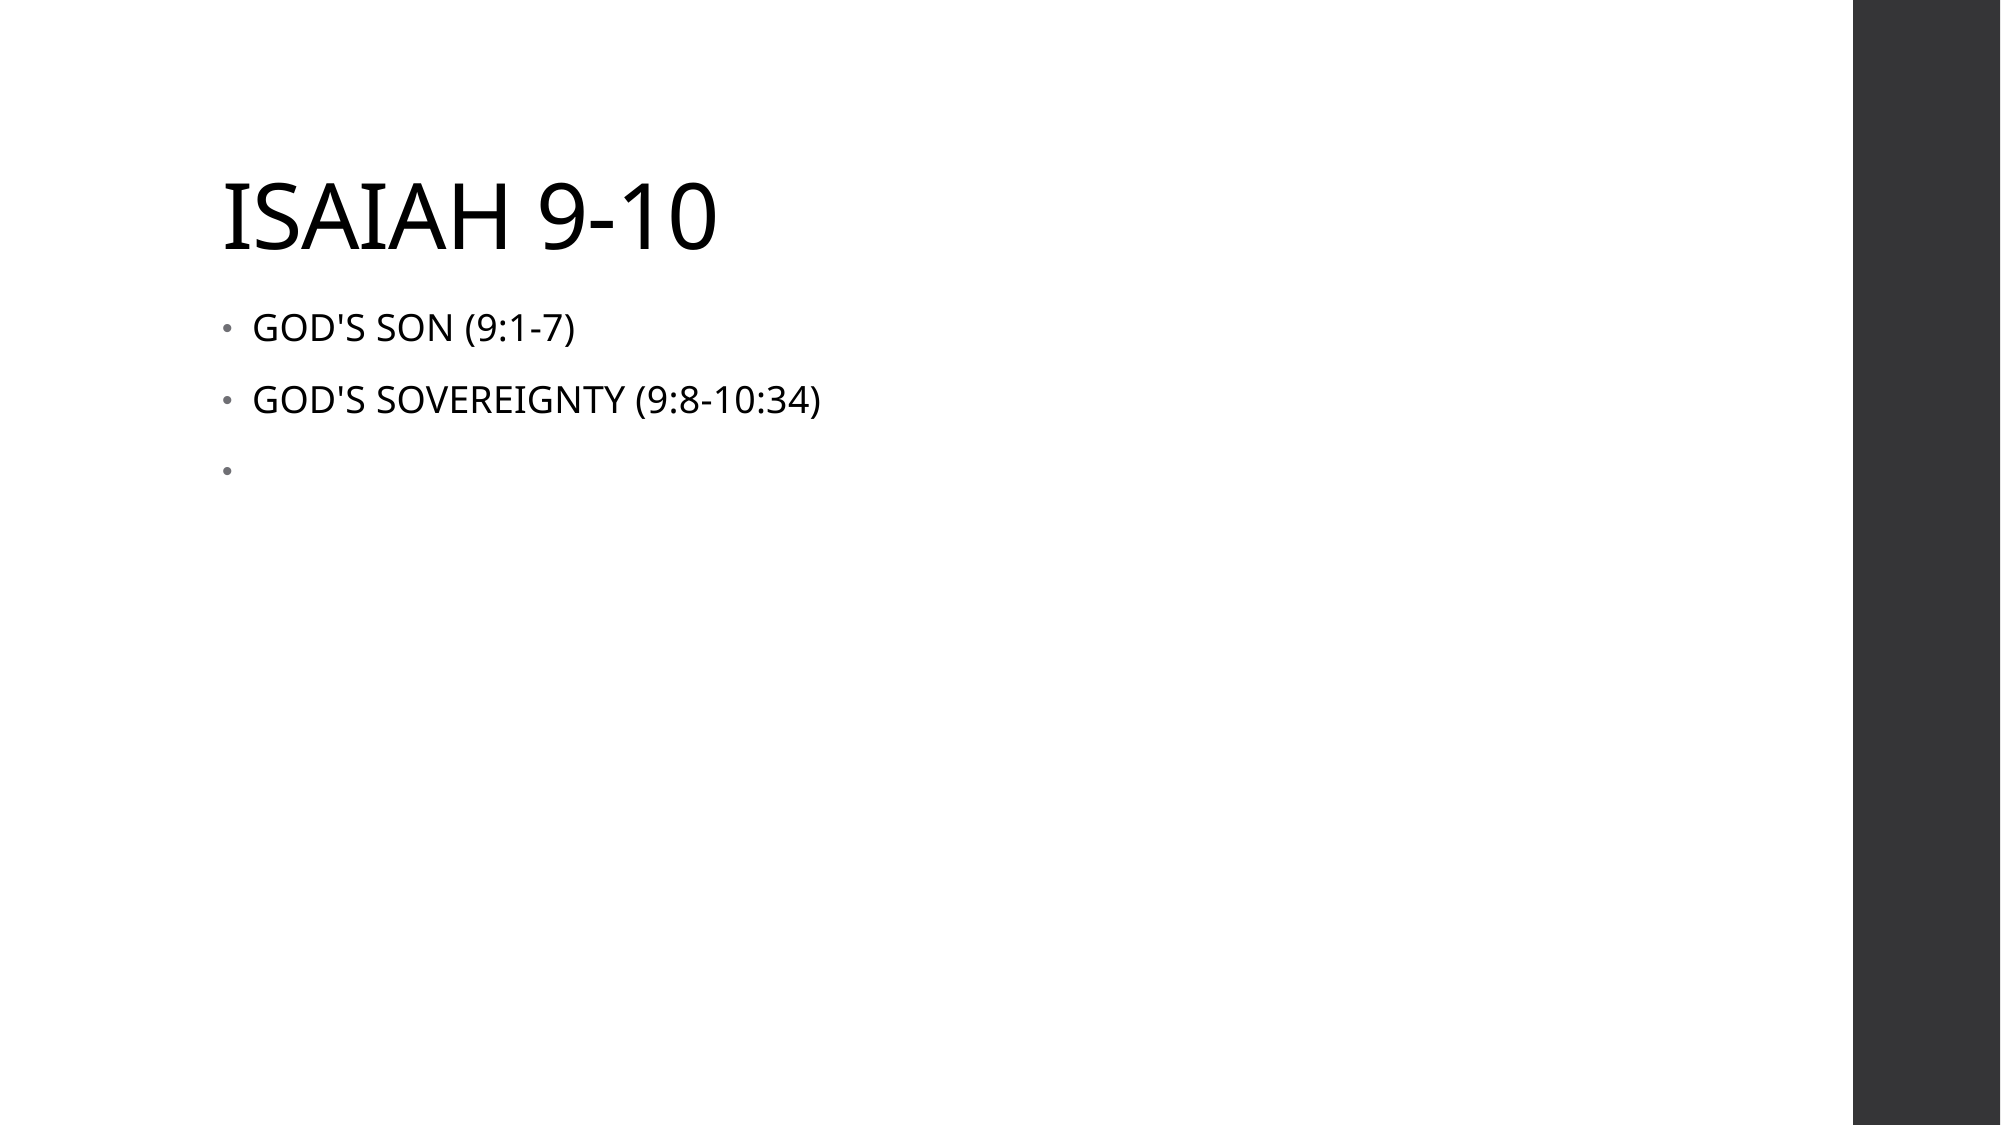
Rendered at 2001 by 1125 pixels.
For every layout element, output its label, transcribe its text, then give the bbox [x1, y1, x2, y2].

title ISAIAH 9-10 [206, 60, 1797, 278]
list GOD'S SON (9:1-7) GOD'S SOVEREIGNTY (9:8-10:34) [206, 299, 1617, 1014]
